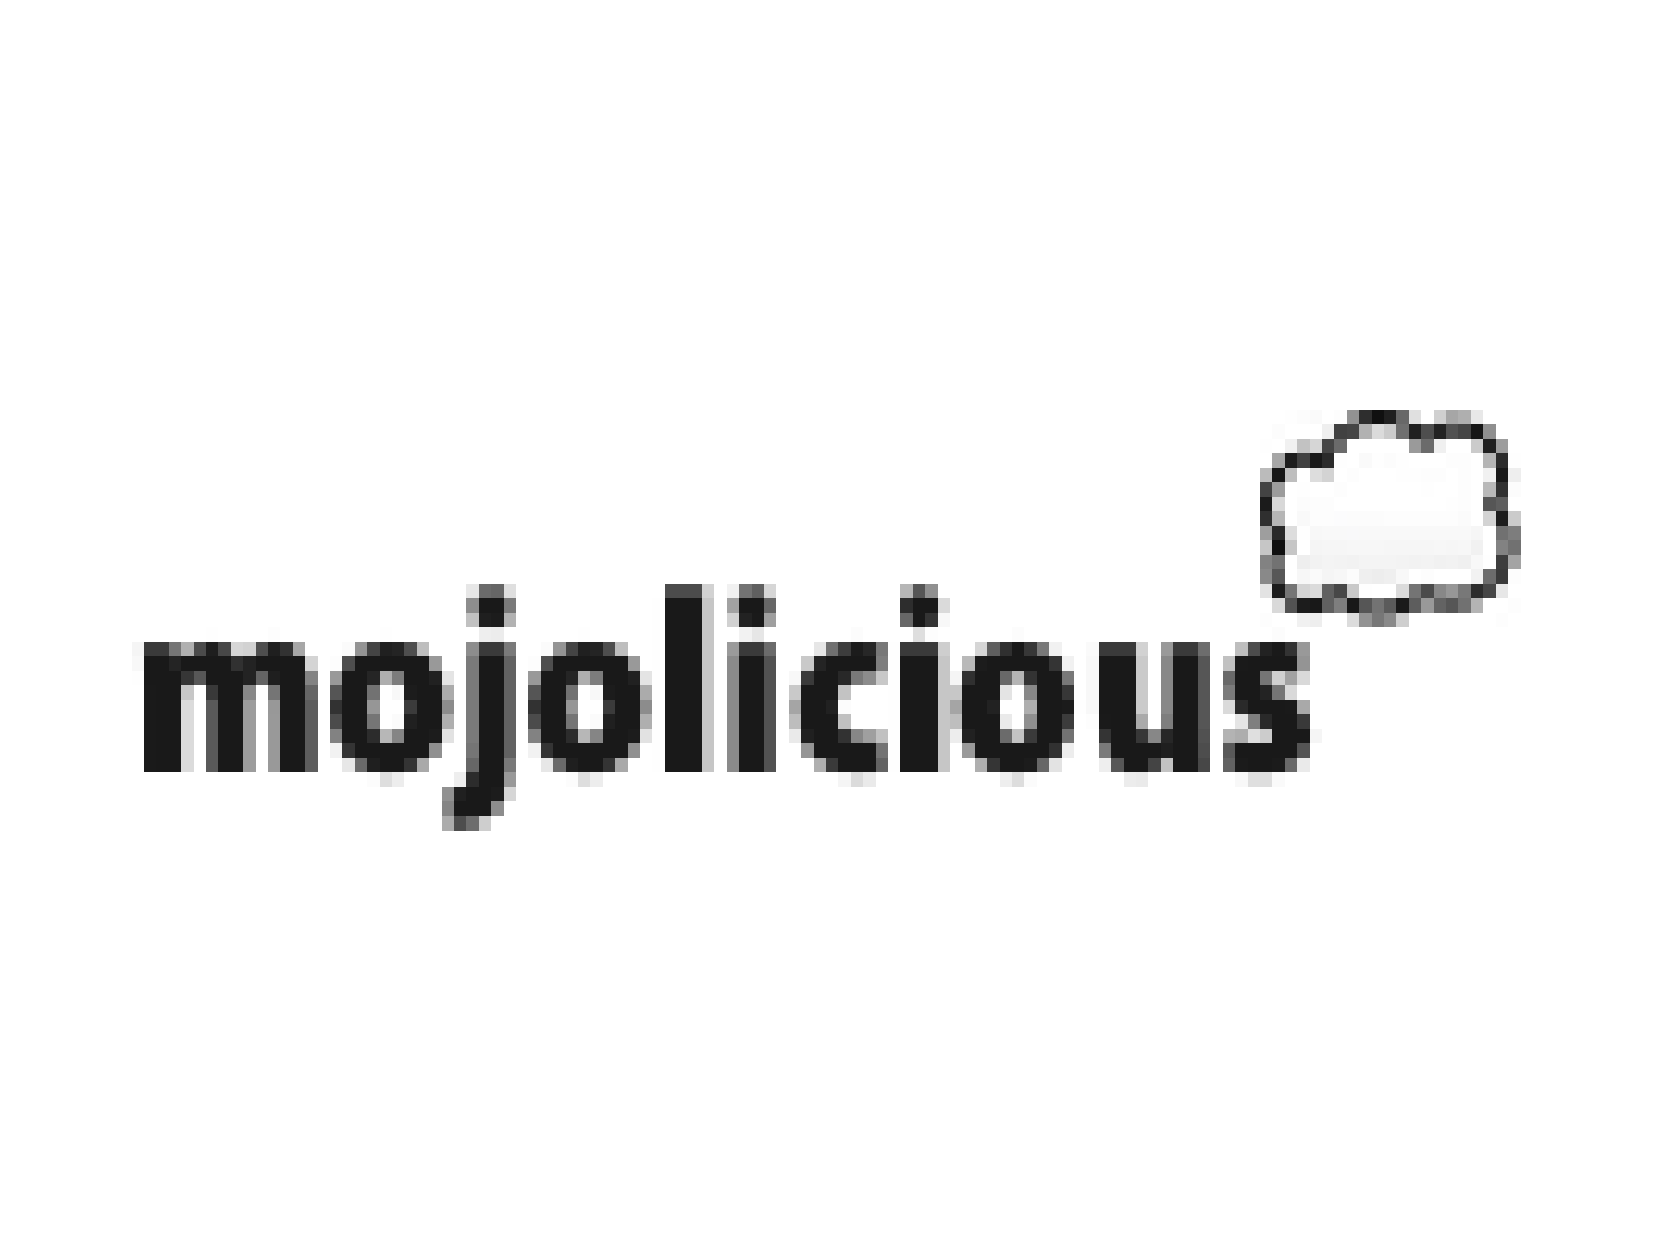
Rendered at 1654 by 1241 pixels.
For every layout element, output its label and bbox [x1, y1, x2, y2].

picture [132, 410, 1521, 831]
